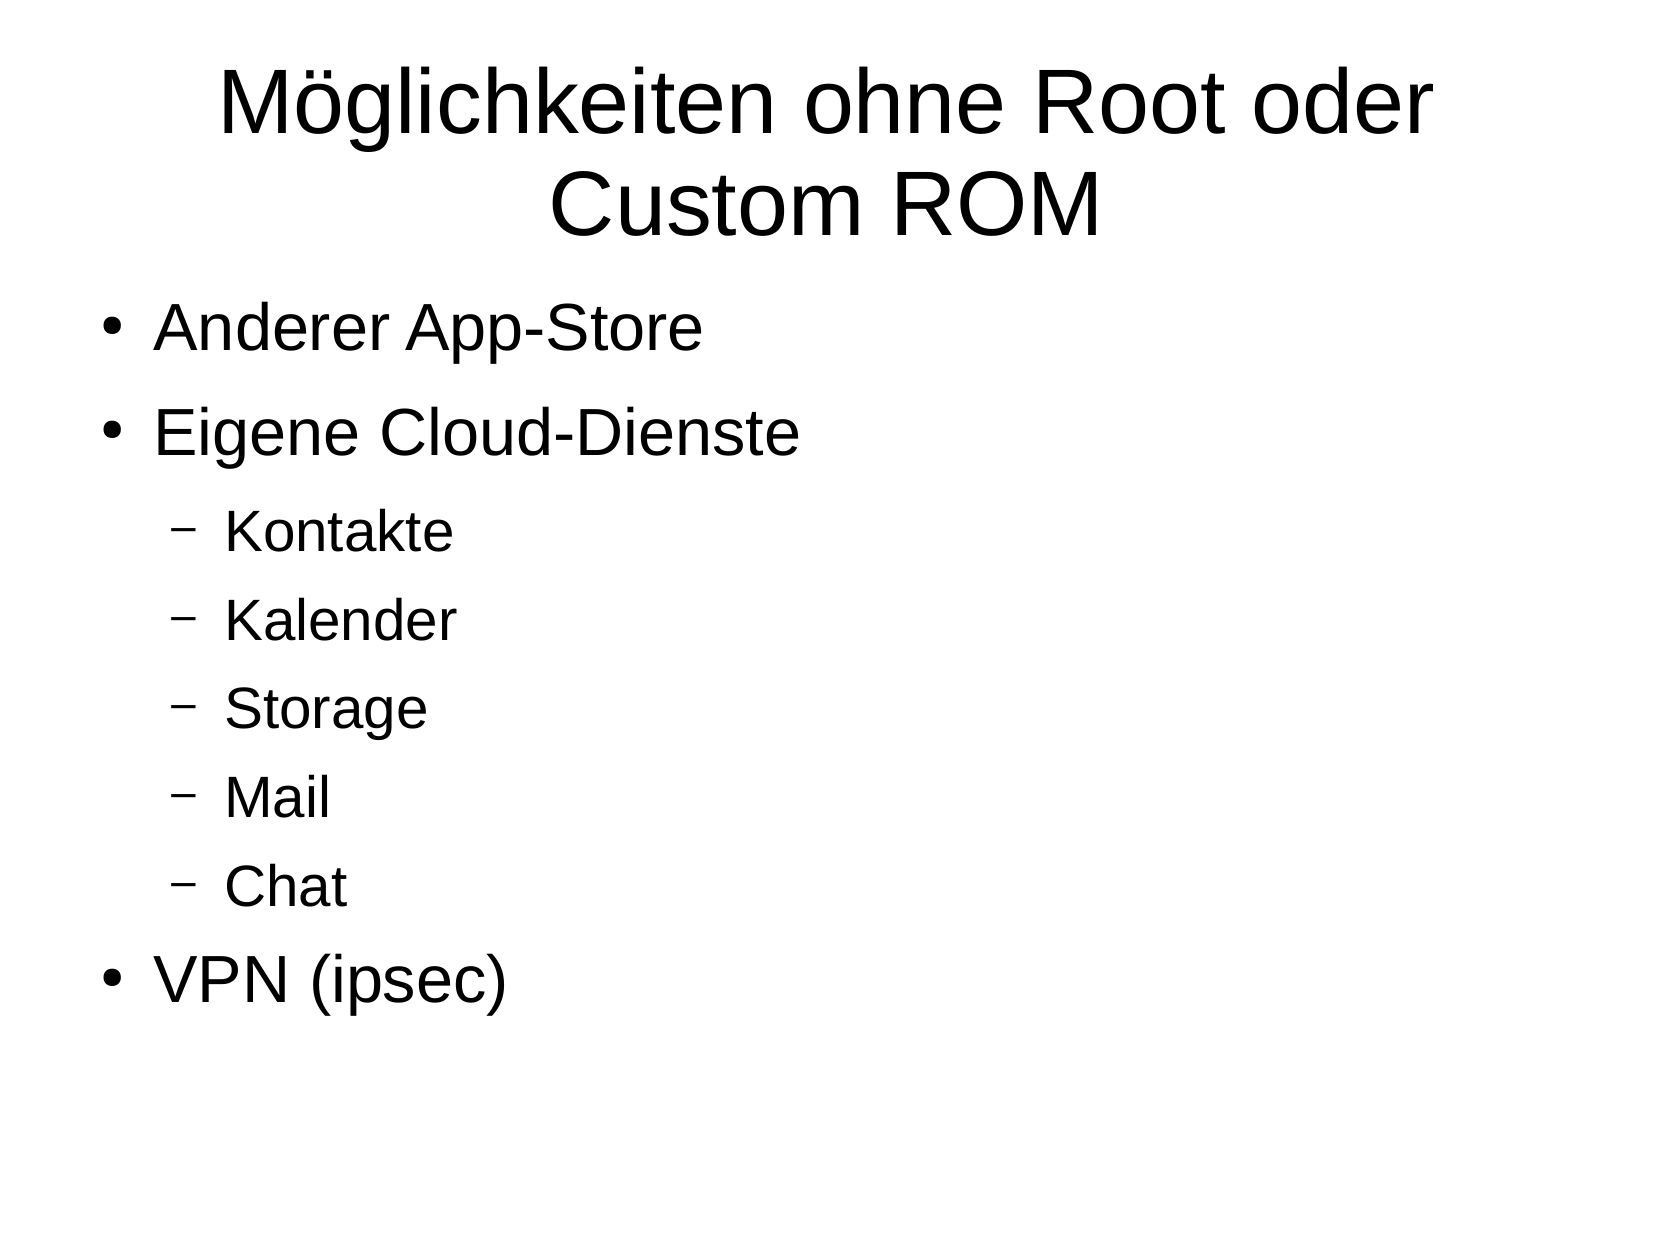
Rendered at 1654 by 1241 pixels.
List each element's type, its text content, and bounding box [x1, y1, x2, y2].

list Anderer App-Store Eigene Cloud-Dienste Kontakte Kalender Storage Mail Chat VPN (ipsec) [82, 290, 1538, 1010]
title Möglichkeiten ohne Root oder Custom ROM [82, 49, 1571, 257]
